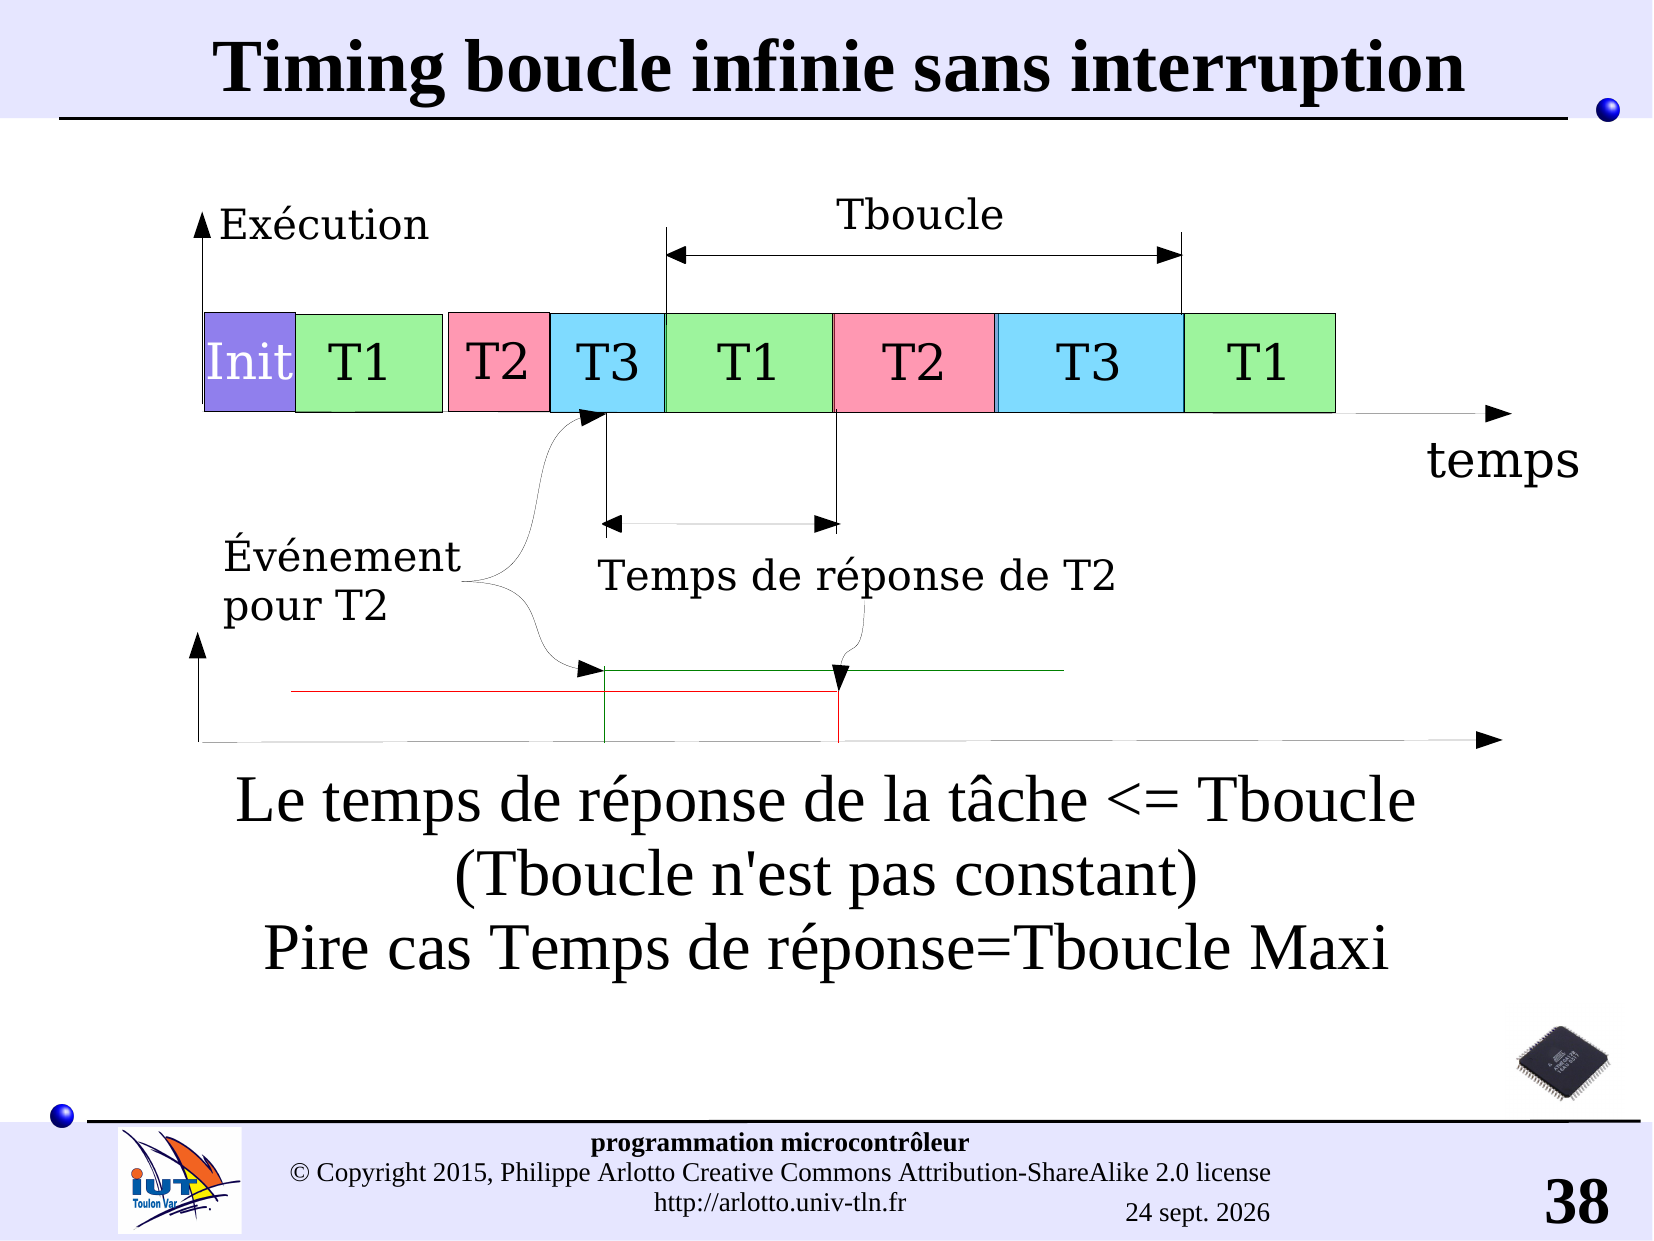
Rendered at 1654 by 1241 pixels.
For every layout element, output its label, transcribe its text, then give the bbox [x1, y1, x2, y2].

text_box temps [1534, 430, 1582, 490]
picture [1505, 1003, 1625, 1119]
text_box Tboucle [836, 190, 1005, 240]
text_box Événement pour T2 [222, 532, 462, 631]
subtitle Le temps de réponse de la tâche <= Tboucle (Tboucle n'est pas constant) Pire cas Temps de réponse=Tboucle Maxi [121, 188, 1534, 1039]
title Timing boucle infinie sans interruption [95, 17, 1585, 116]
text_box Temps de réponse de T2 [597, 551, 1129, 601]
